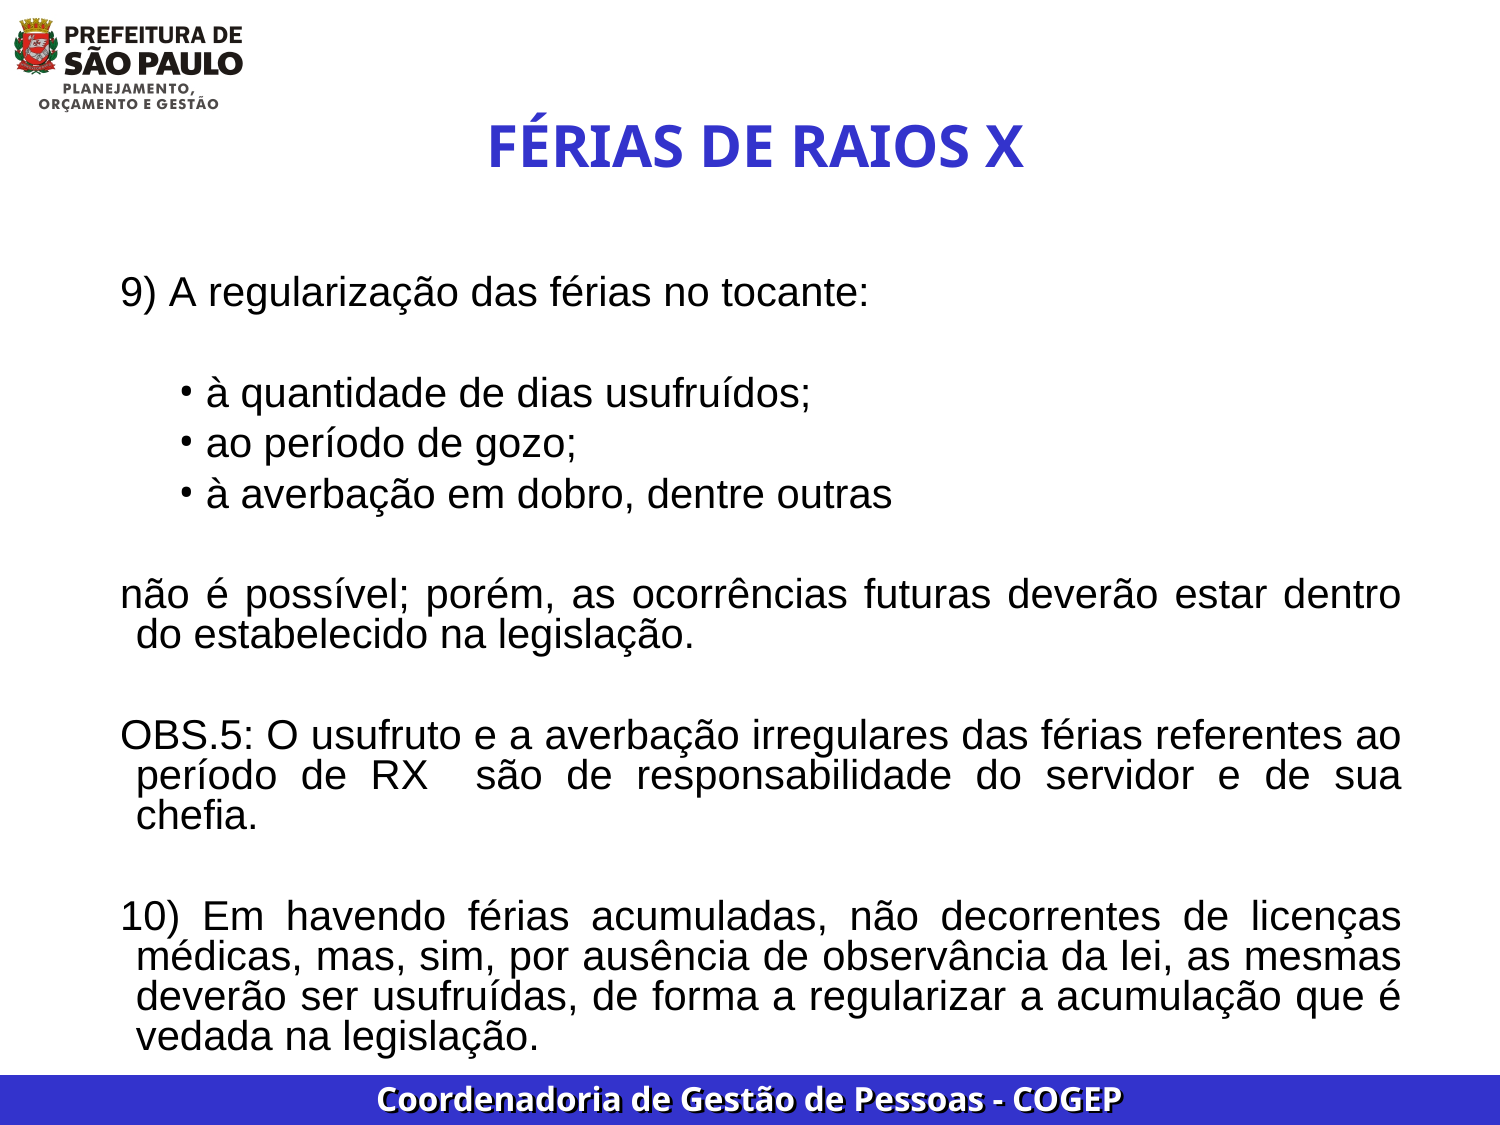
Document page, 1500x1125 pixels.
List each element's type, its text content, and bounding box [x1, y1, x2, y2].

subtitle 9) A regularização das férias no tocante: à quantidade de dias usufruídos; ao período de gozo; à averbação em dobro, dentre outras não é possível; porém, as ocorrências futuras deverão estar dentro do estabelecido na legislação. OBS.5: O usufruto e a averbação irregulares das férias referentes ao período de RX são de responsabilidade do servidor e de sua chefia. 10) Em havendo férias acumuladas, não decorrentes de licenças médicas, mas, sim, por ausência de observância da lei, as mesmas deverão ser usufruídas, de forma a regularizar a acumulação que é vedada na legislação. [29, 267, 1436, 1023]
title FÉRIAS DE RAIOS X [100, 101, 1412, 187]
